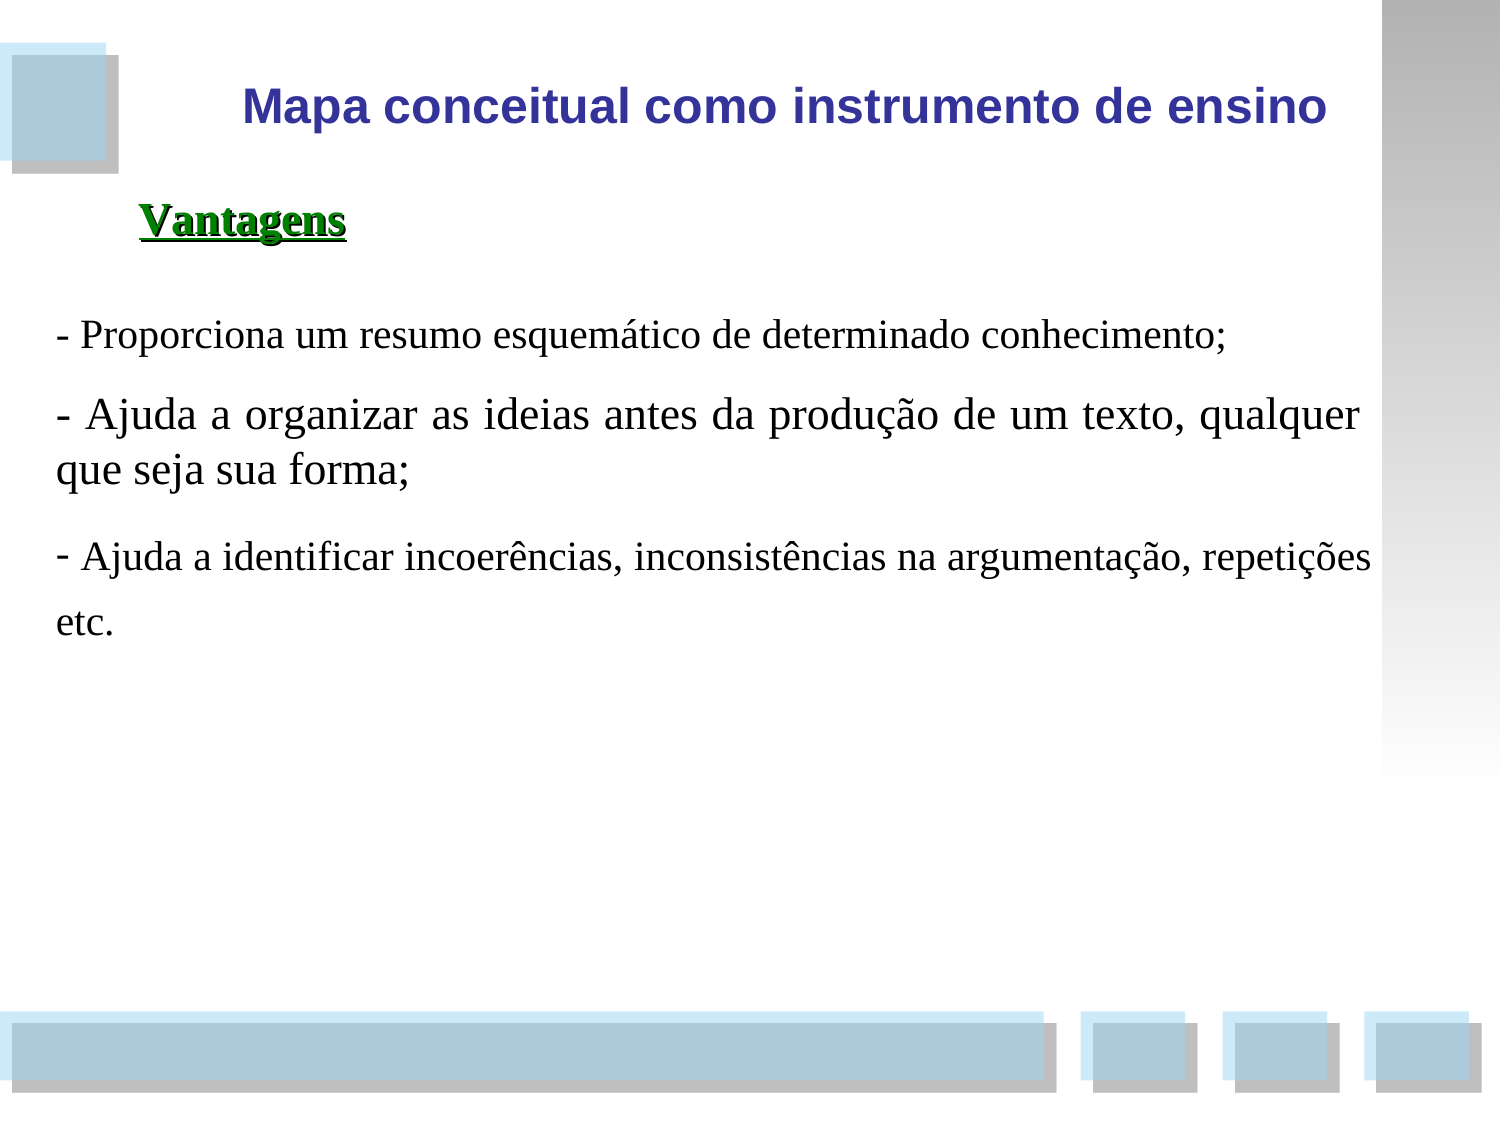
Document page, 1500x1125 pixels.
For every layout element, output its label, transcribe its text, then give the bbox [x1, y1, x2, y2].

text_box Mapa conceitual como instrumento de ensino [112, 66, 1382, 142]
text_box [1364, 1011, 1469, 1081]
text_box [0, 42, 107, 161]
text_box Ajuda a identificar incoerências, inconsistências na argumentação, repetições etc. [41, 543, 1388, 615]
text_box [1080, 1011, 1186, 1081]
text_box [1222, 1011, 1328, 1081]
text_box [0, 1011, 1044, 1081]
text_box - Ajuda a organizar as ideias antes da produção de um texto, qualquer que seja sua forma; [41, 397, 1377, 480]
text_box - Proporciona um resumo esquemático de determinado conhecimento; [41, 278, 1377, 386]
text_box [1382, 0, 1500, 787]
text_box Vantagens [123, 184, 467, 249]
